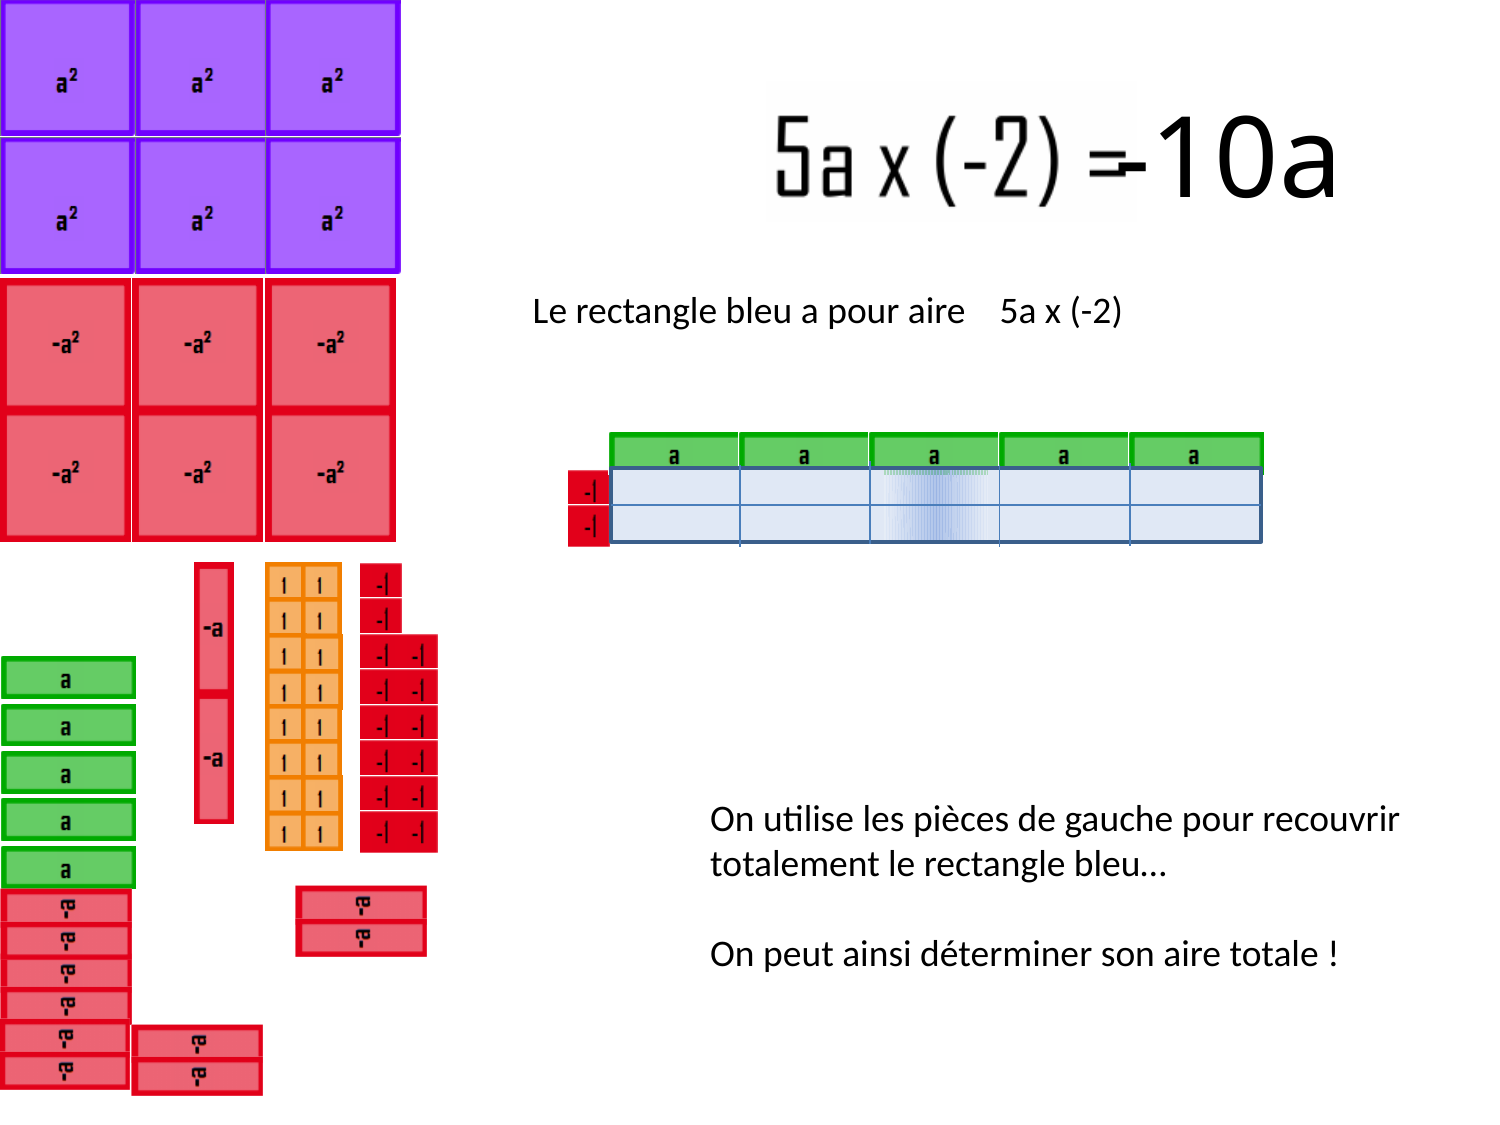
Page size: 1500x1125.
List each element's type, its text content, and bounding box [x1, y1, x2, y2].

text_box -10a [1099, 78, 1357, 228]
text_box [611, 506, 739, 542]
picture [0, 0, 401, 136]
text_box [1131, 467, 1261, 504]
text_box On utilise les pièces de gauche pour recouvrir totalement le rectangle bleu… On peut ainsi déterminer son aire totale ! [695, 786, 1425, 982]
picture [0, 798, 136, 841]
picture [265, 562, 343, 851]
picture [0, 846, 263, 1096]
text_box Le rectangle bleu a pour aire 5a x (-2) [517, 278, 1139, 339]
picture [360, 562, 438, 854]
picture [295, 885, 427, 957]
picture [568, 432, 1264, 548]
text_box [1000, 506, 1129, 542]
picture [132, 278, 263, 542]
picture [0, 656, 136, 699]
picture [0, 278, 131, 542]
picture [194, 562, 234, 824]
text_box [871, 506, 999, 542]
picture [0, 137, 401, 274]
text_box [871, 467, 999, 504]
text_box [1131, 506, 1261, 542]
picture [265, 278, 396, 542]
text_box [741, 467, 869, 504]
text_box [1000, 467, 1129, 504]
picture [761, 66, 1137, 232]
picture [0, 704, 136, 747]
text_box [741, 506, 869, 542]
picture [0, 751, 136, 794]
text_box [611, 467, 739, 504]
